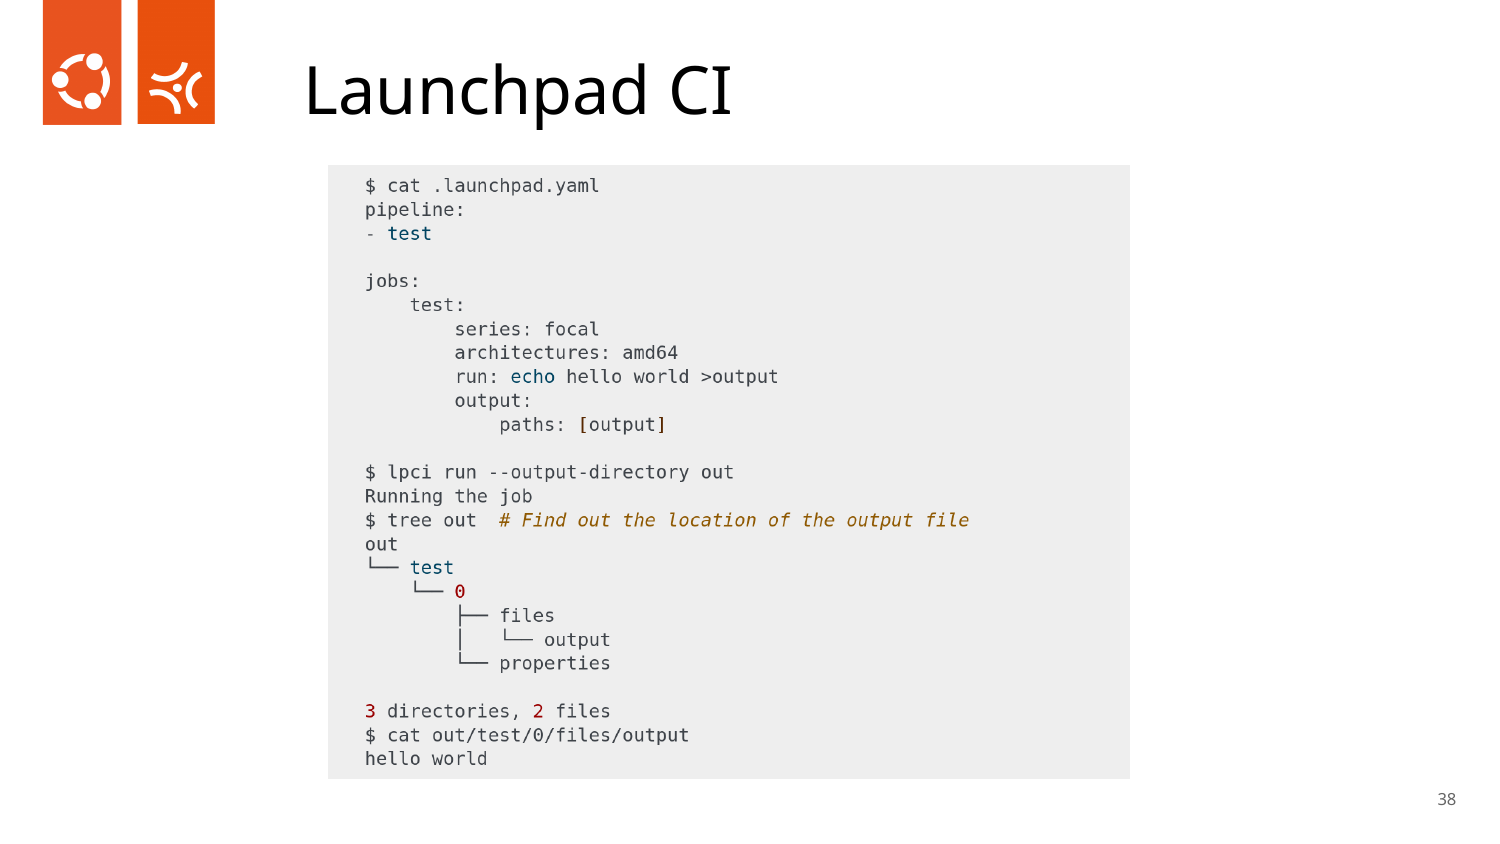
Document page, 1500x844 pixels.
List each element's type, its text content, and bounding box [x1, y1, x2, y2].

picture [137, 0, 216, 124]
picture [328, 165, 1130, 779]
text_box Launchpad CI [288, 33, 1110, 141]
slide_number <number> [1381, 773, 1472, 839]
